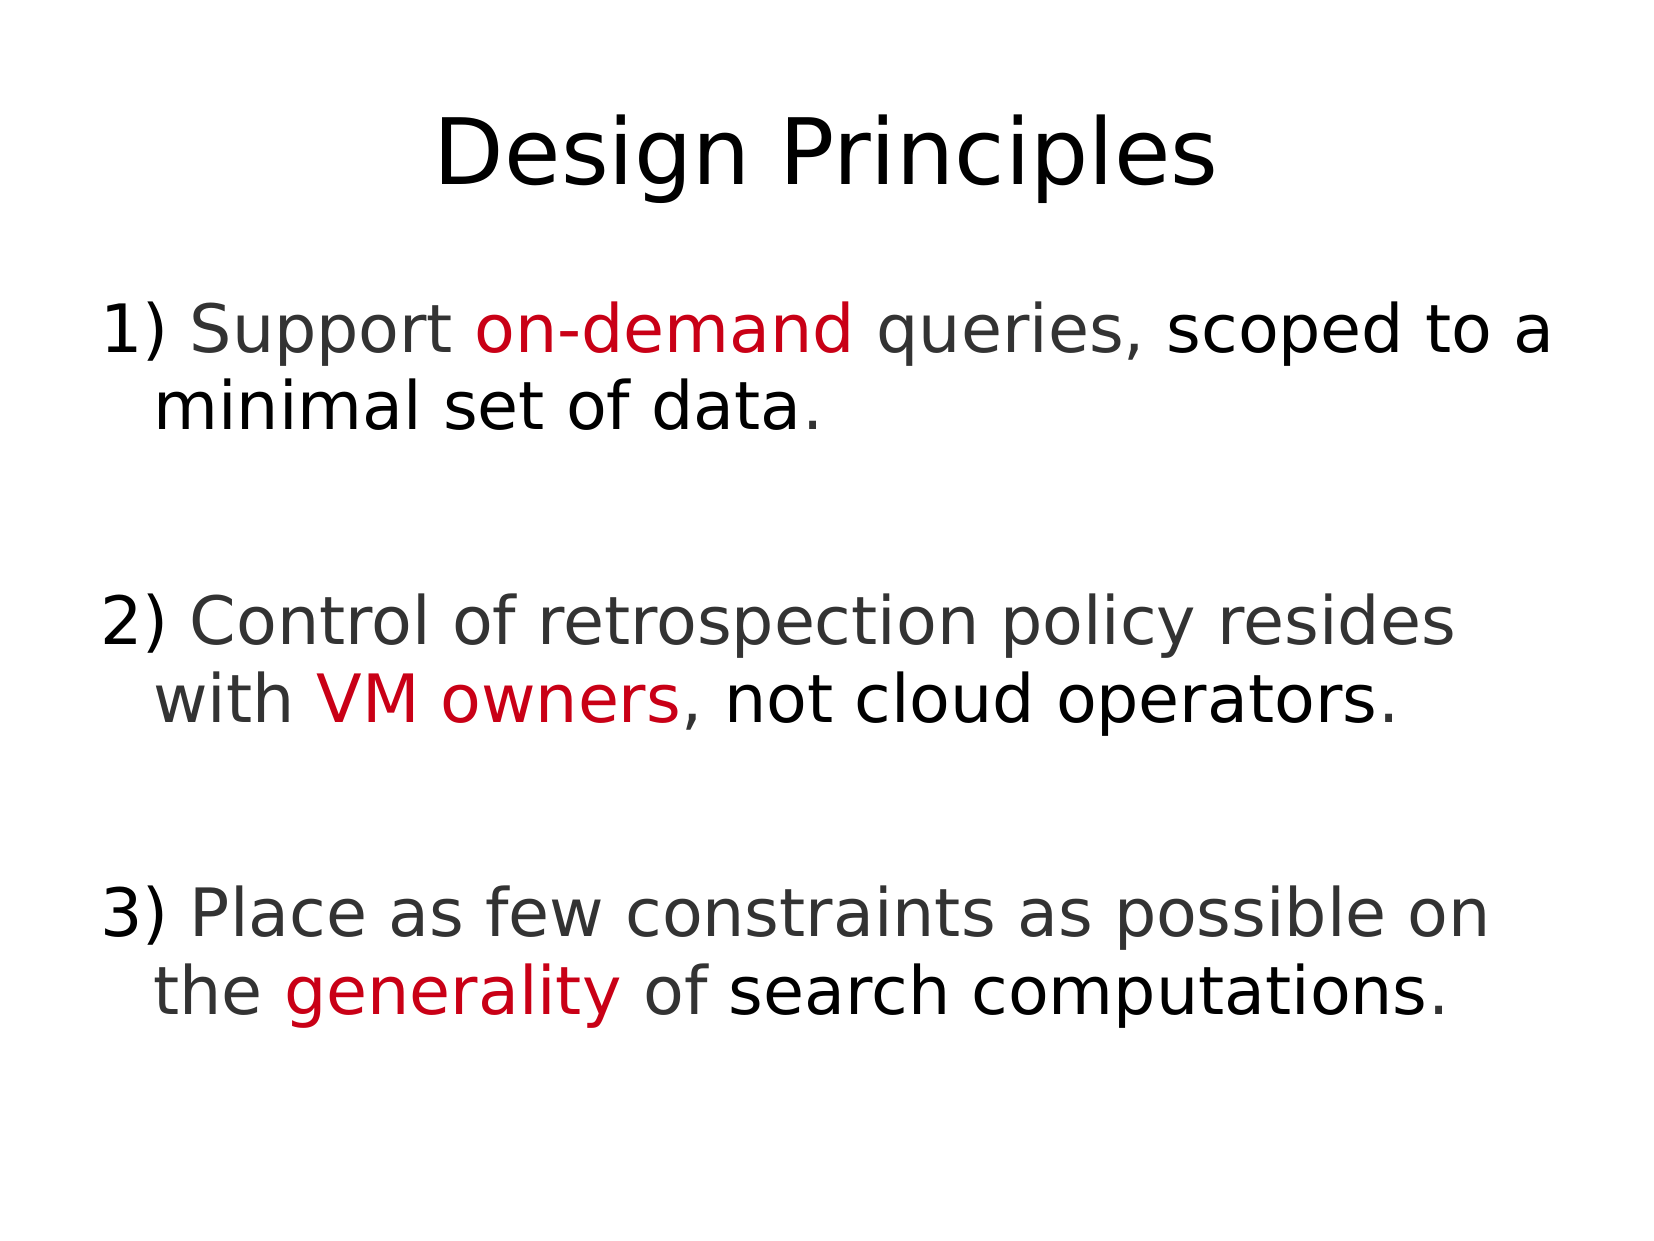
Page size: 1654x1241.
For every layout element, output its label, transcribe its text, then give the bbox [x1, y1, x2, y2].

title Design Principles [82, 49, 1571, 257]
list Support on-demand queries, scoped to a minimal set of data. Control of retrospection policy resides with VM owners, not cloud operators. Place as few constraints as possible on the generality of search computations. [82, 290, 1571, 1109]
